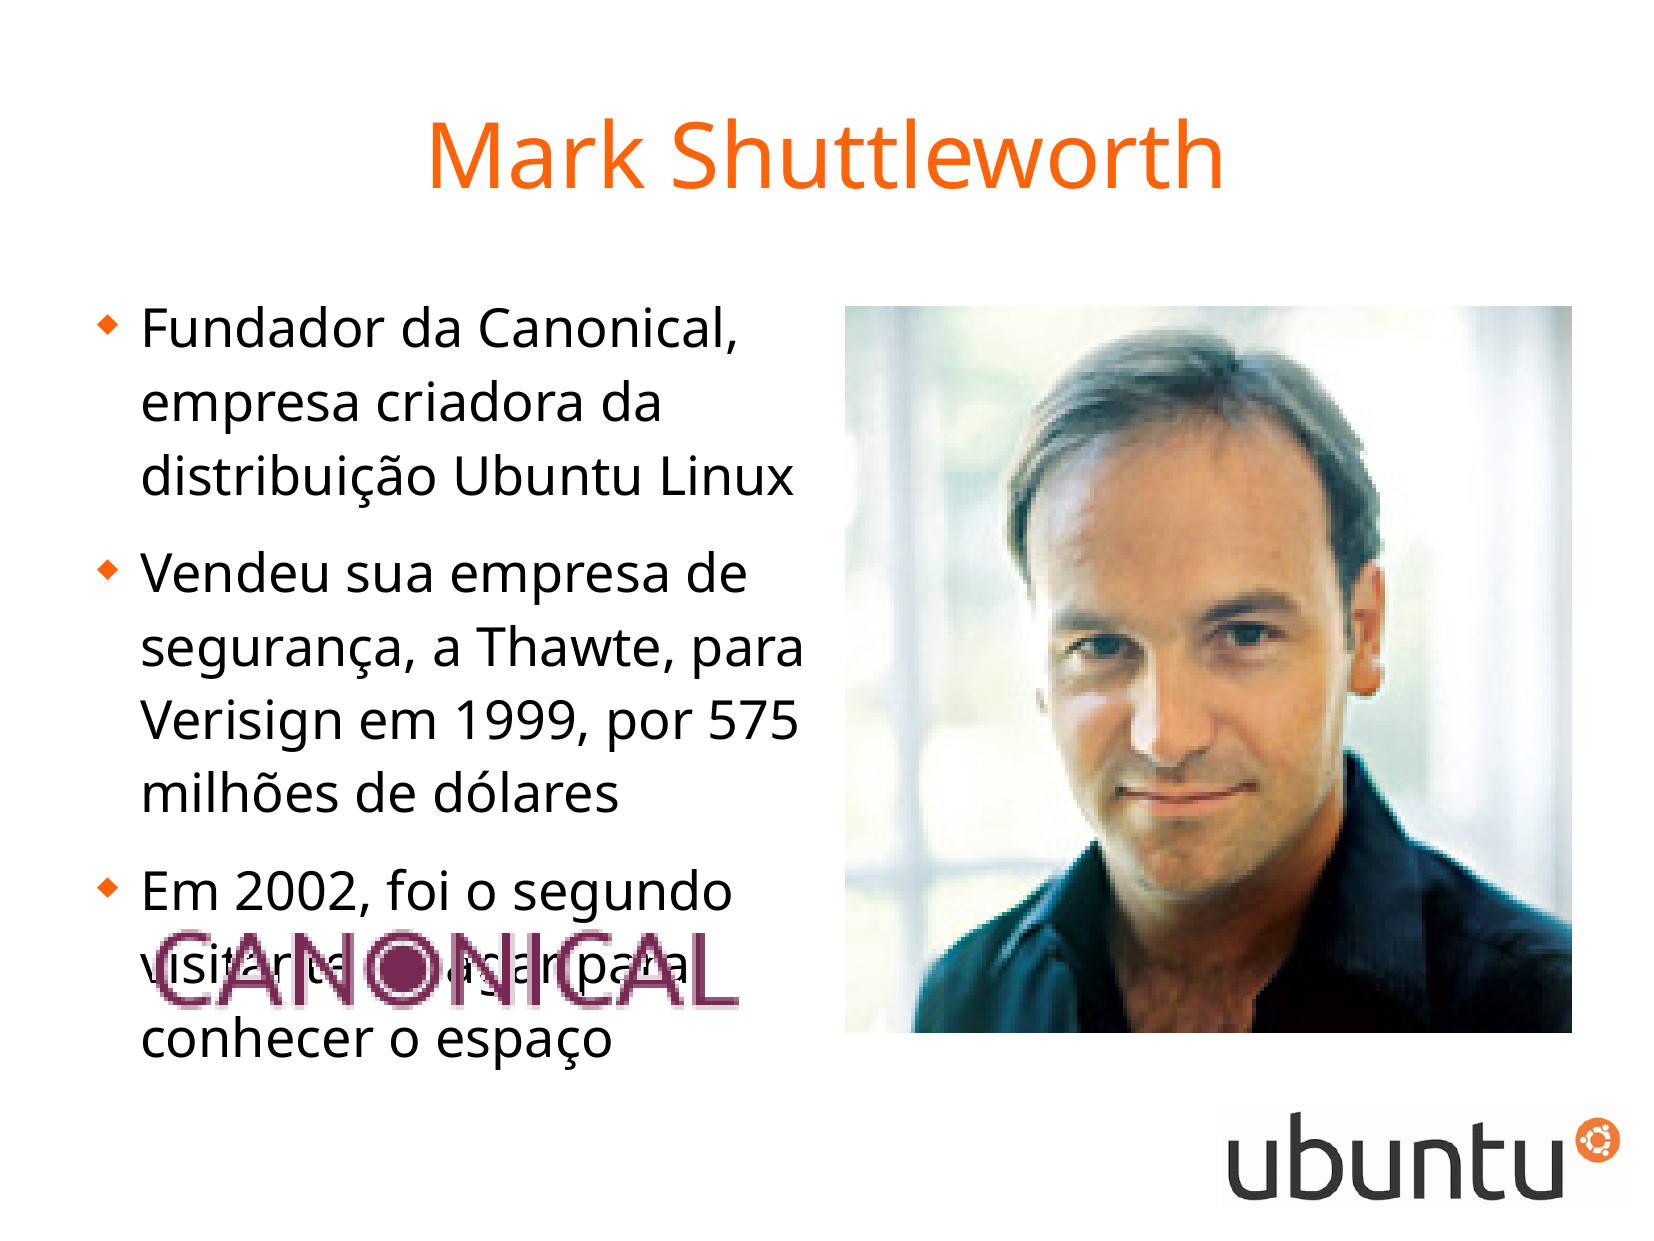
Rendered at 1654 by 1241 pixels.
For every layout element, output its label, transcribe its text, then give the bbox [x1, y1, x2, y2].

list Fundador da Canonical, empresa criadora da distribuição Ubuntu Linux Vendeu sua empresa de segurança, a Thawte, para Verisign em 1999, por 575 milhões de dólares Em 2002, foi o segundo visitante a pagar para conhecer o espaço [82, 290, 809, 1109]
title Mark Shuttleworth [82, 49, 1571, 257]
picture [152, 929, 739, 1010]
picture [845, 306, 1572, 1033]
picture [1222, 1104, 1625, 1208]
